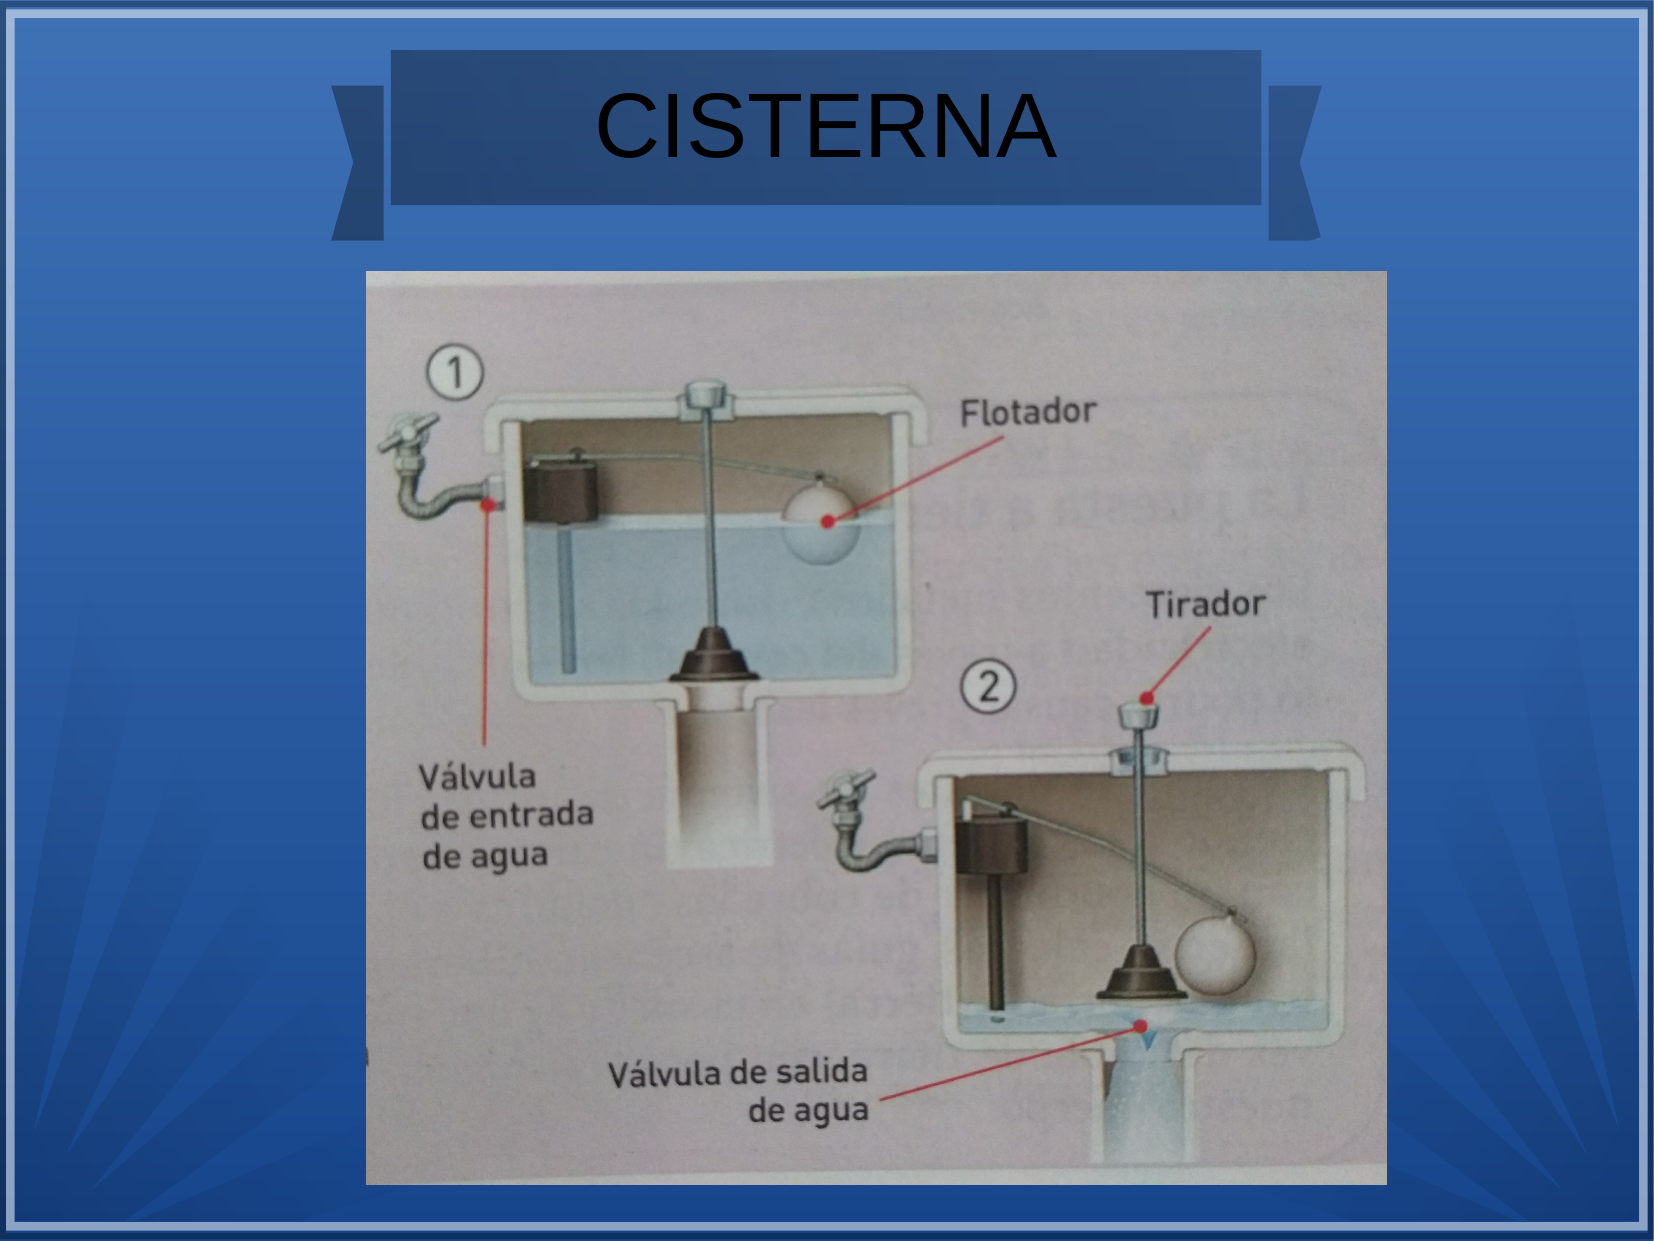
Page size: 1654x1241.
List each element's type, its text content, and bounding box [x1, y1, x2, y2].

picture [366, 271, 1387, 1185]
title CISTERNA [389, 47, 1264, 205]
